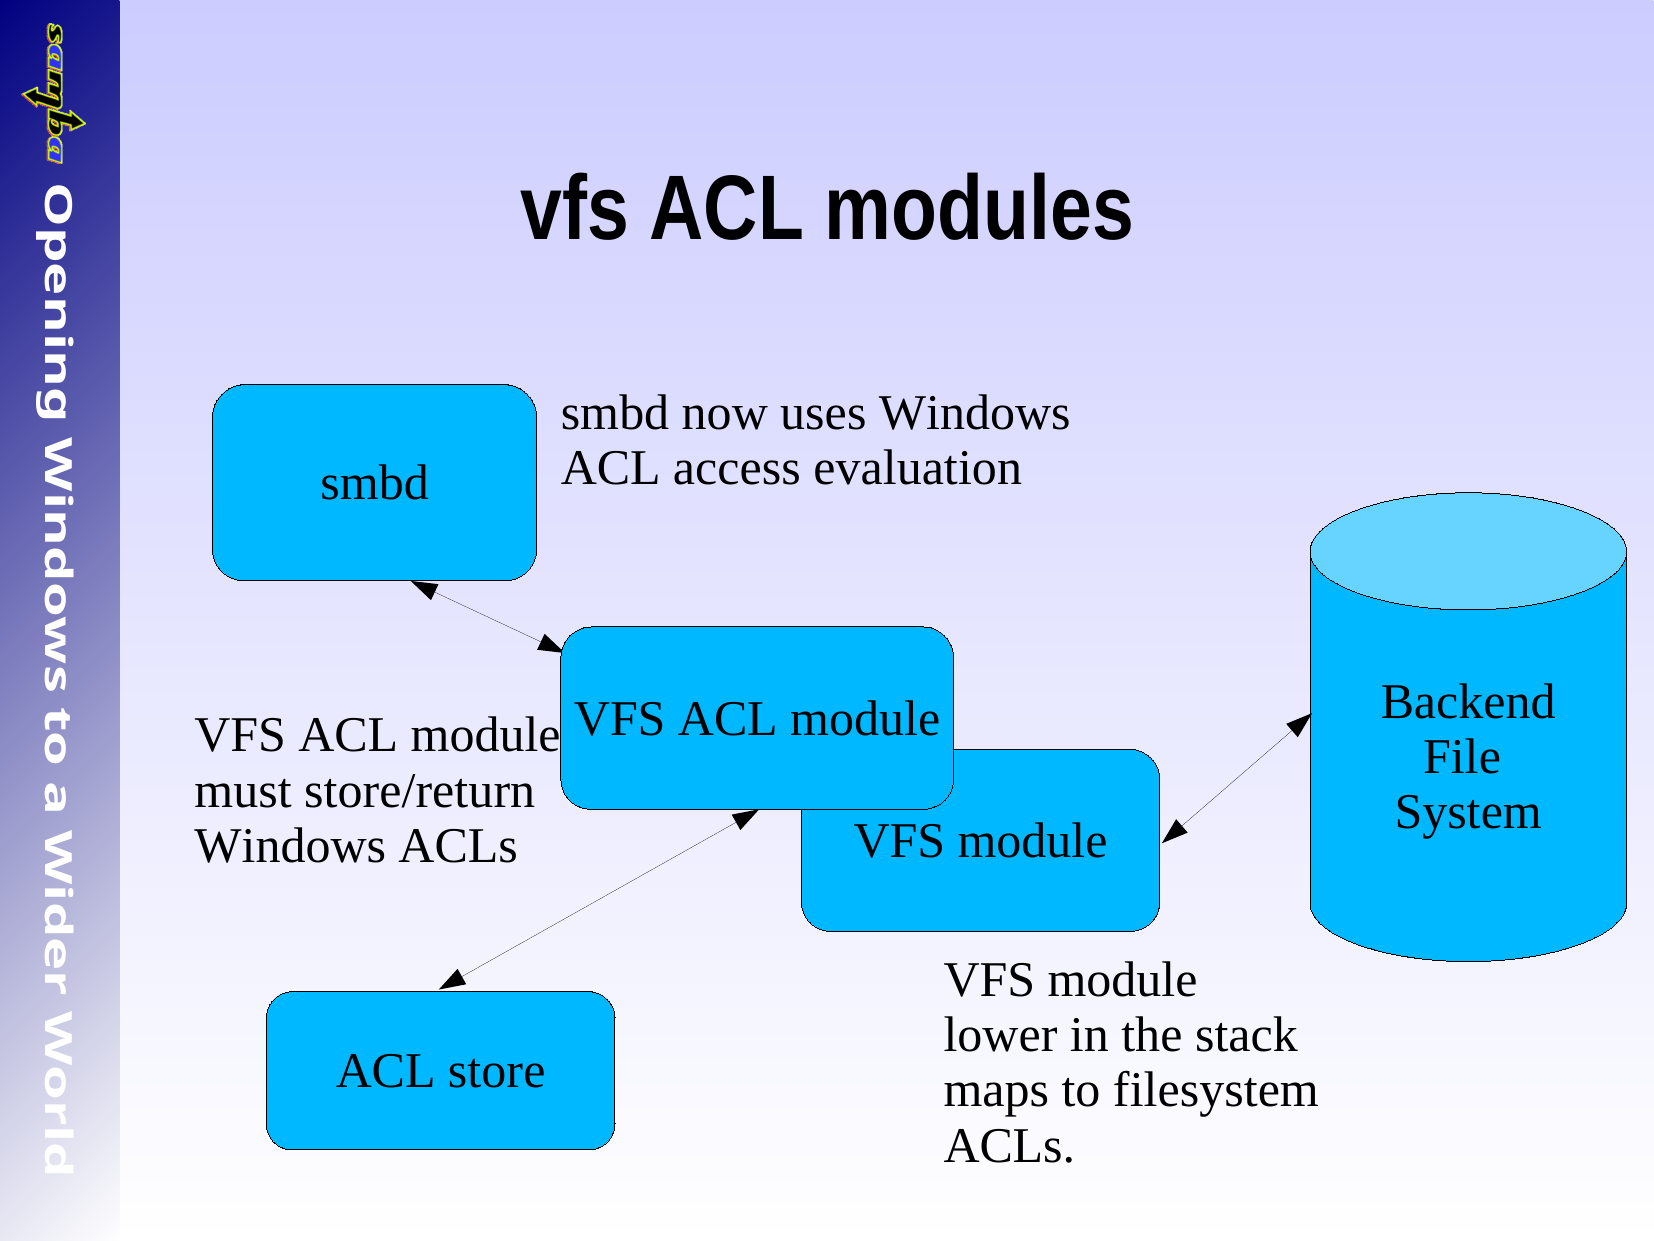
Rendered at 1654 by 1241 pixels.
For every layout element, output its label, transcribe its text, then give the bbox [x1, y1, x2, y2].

text_box smbd now uses Windows ACL access evaluation [560, 384, 1071, 496]
text_box smbd [212, 384, 537, 581]
text_box VFS ACL module [560, 626, 954, 810]
title vfs ACL modules [121, 102, 1534, 311]
text_box VFS module lower in the stack maps to filesystem ACLs. [943, 951, 1319, 1173]
picture [22, 24, 86, 164]
text_box ACL store [266, 991, 616, 1150]
text_box VFS module [801, 749, 1160, 932]
text_box VFS ACL module must store/return Windows ACLs [194, 707, 561, 874]
text_box Backend File System [1310, 557, 1627, 962]
